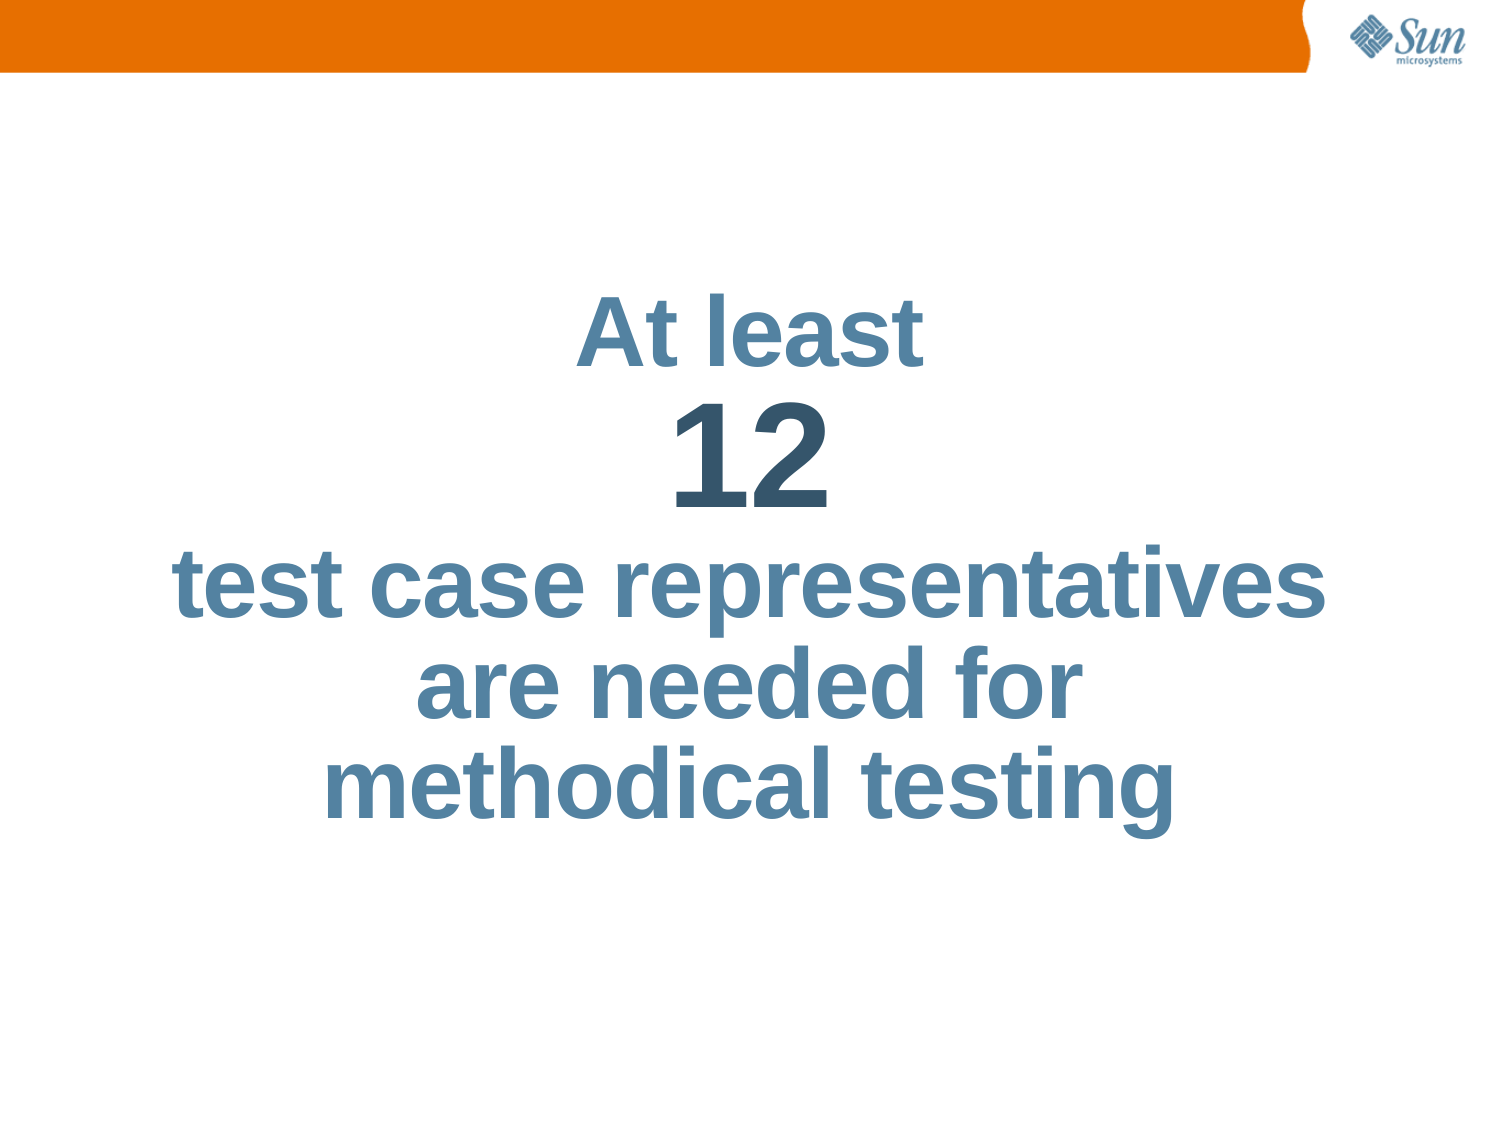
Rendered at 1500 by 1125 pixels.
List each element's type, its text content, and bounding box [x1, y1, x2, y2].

text_box At least 12 test case representatives are needed for methodical testing [0, 0, 1500, 1125]
